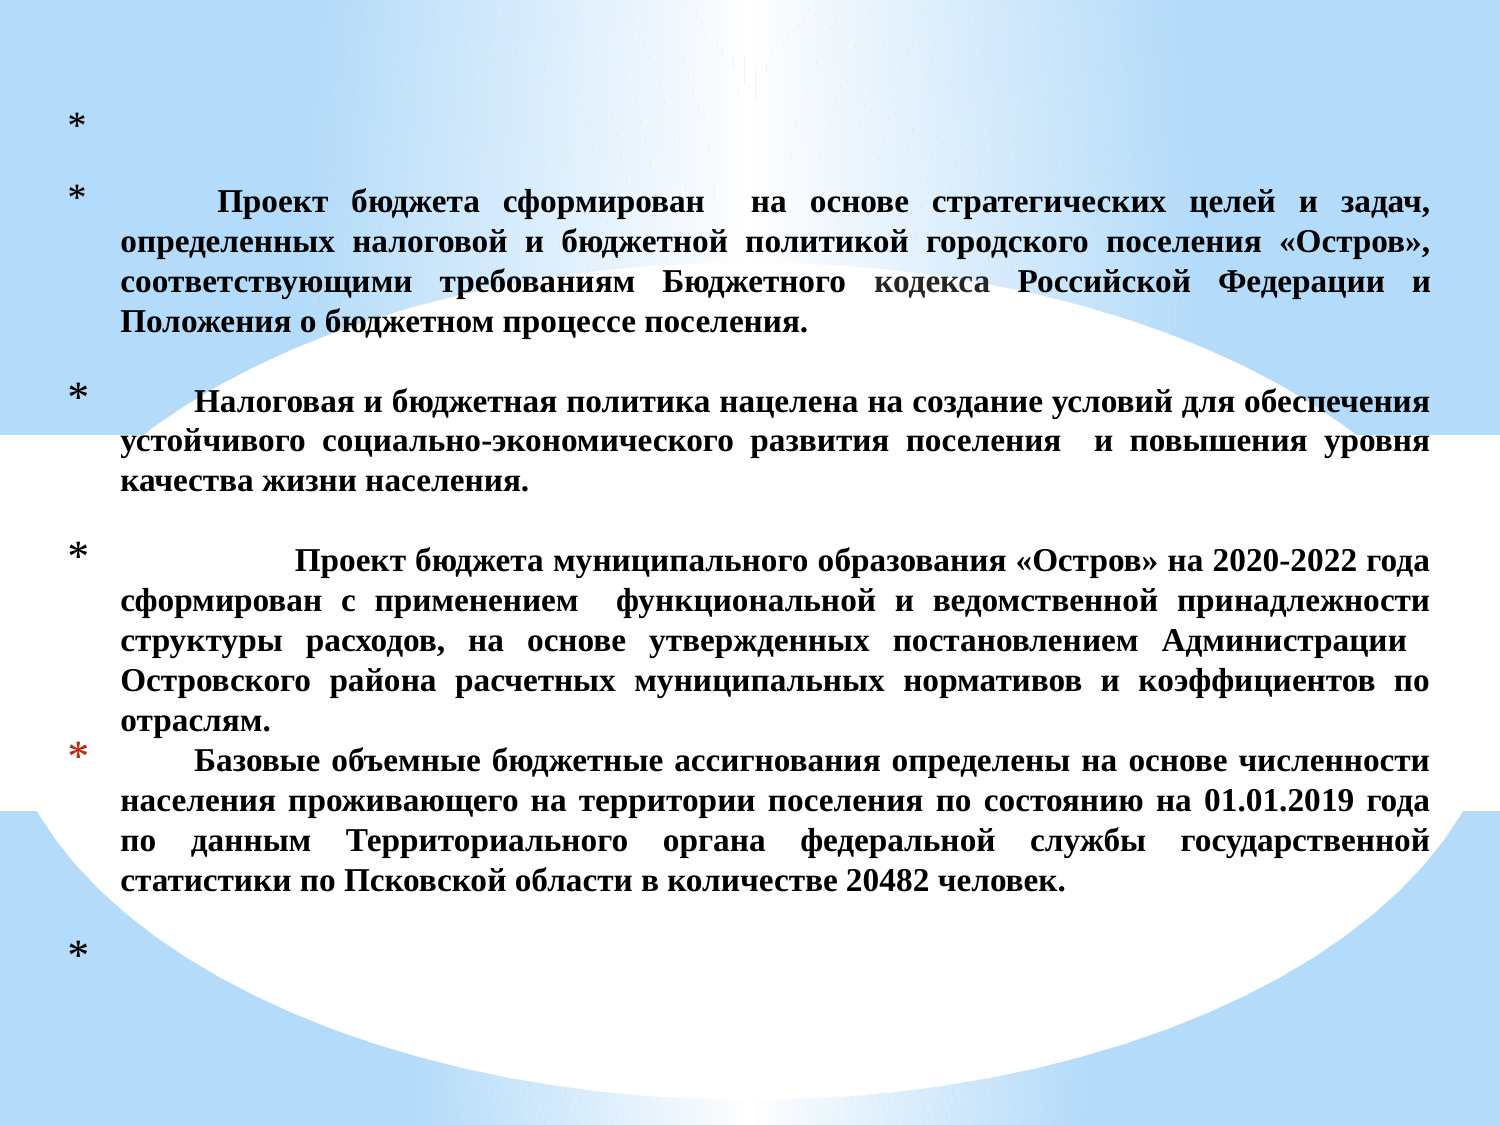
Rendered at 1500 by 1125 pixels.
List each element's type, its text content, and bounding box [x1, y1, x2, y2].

subtitle Проект бюджета сформирован на основе стратегических целей и задач, определенных налоговой и бюджетной политикой городского поселения «Остров», соответствующими требованиям Бюджетного кодекса Российской Федерации и Положения о бюджетном процессе поселения. Налоговая и бюджетная политика нацелена на создание условий для обеспечения устойчивого социально-экономического развития поселения и повышения уровня качества жизни населения. Проект бюджета муниципального образования «Остров» на 2020-2022 года сформирован с применением функциональной и ведомственной принадлежности структуры расходов, на основе утвержденных постановлением Администрации Островского района расчетных муниципальных нормативов и коэффициентов по отраслям. Базовые объемные бюджетные ассигнования определены на основе численности населения проживающего на территории поселения по состоянию на 01.01.2019 года по данным Территориального органа федеральной службы государственной статистики по Псковской области в количестве 20482 человек. [53, 101, 1447, 1071]
